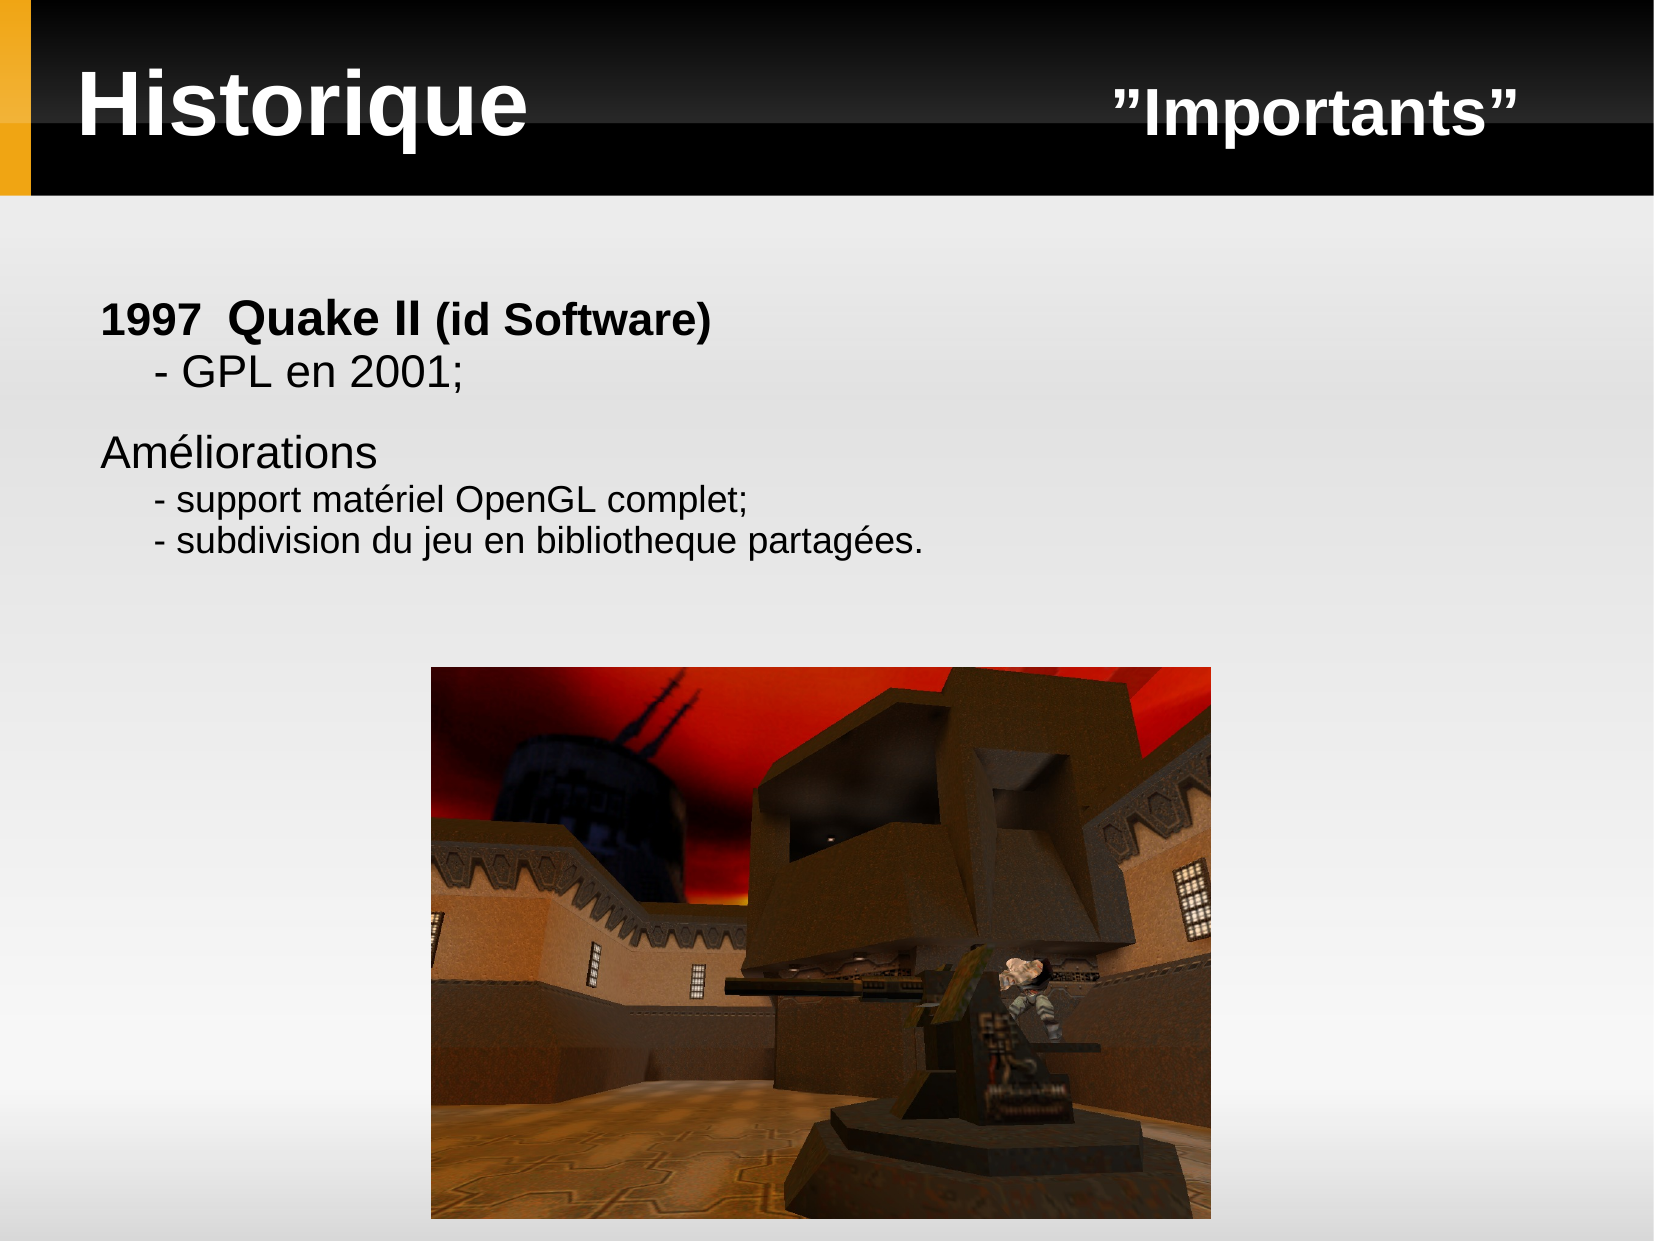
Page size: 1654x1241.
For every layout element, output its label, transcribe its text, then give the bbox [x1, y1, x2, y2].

list 1997 Quake II (id Software) - GPL en 2001; Améliorations - support matériel OpenGL complet; - subdivision du jeu en bibliotheque partagées. [82, 290, 1571, 1094]
picture [0, 0, 1654, 1241]
title Historique ”Importants” [76, 7, 1565, 200]
